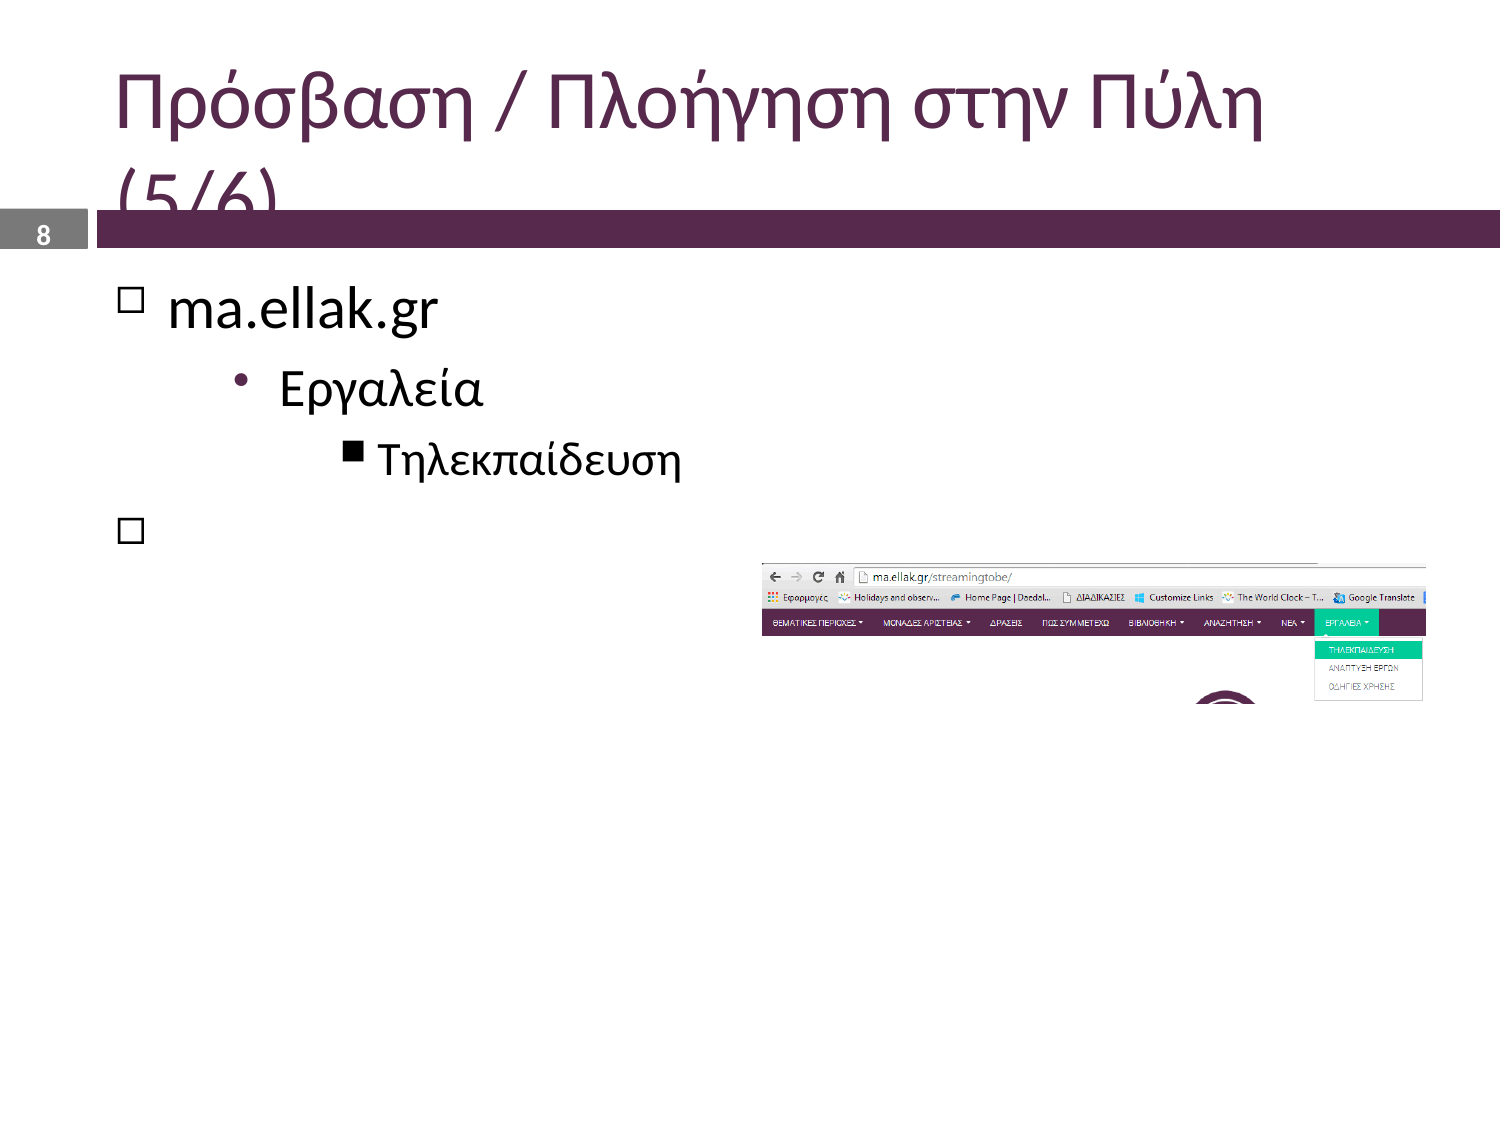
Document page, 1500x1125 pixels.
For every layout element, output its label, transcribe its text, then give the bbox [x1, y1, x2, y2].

text_box [0, 208, 88, 249]
list ma.ellak.gr Εργαλεία Τηλεκπαίδευση [99, 260, 738, 1011]
title Πρόσβαση / Πλοήγηση στην Πύλη (5/6) [99, 37, 1438, 201]
picture [762, 563, 1426, 704]
